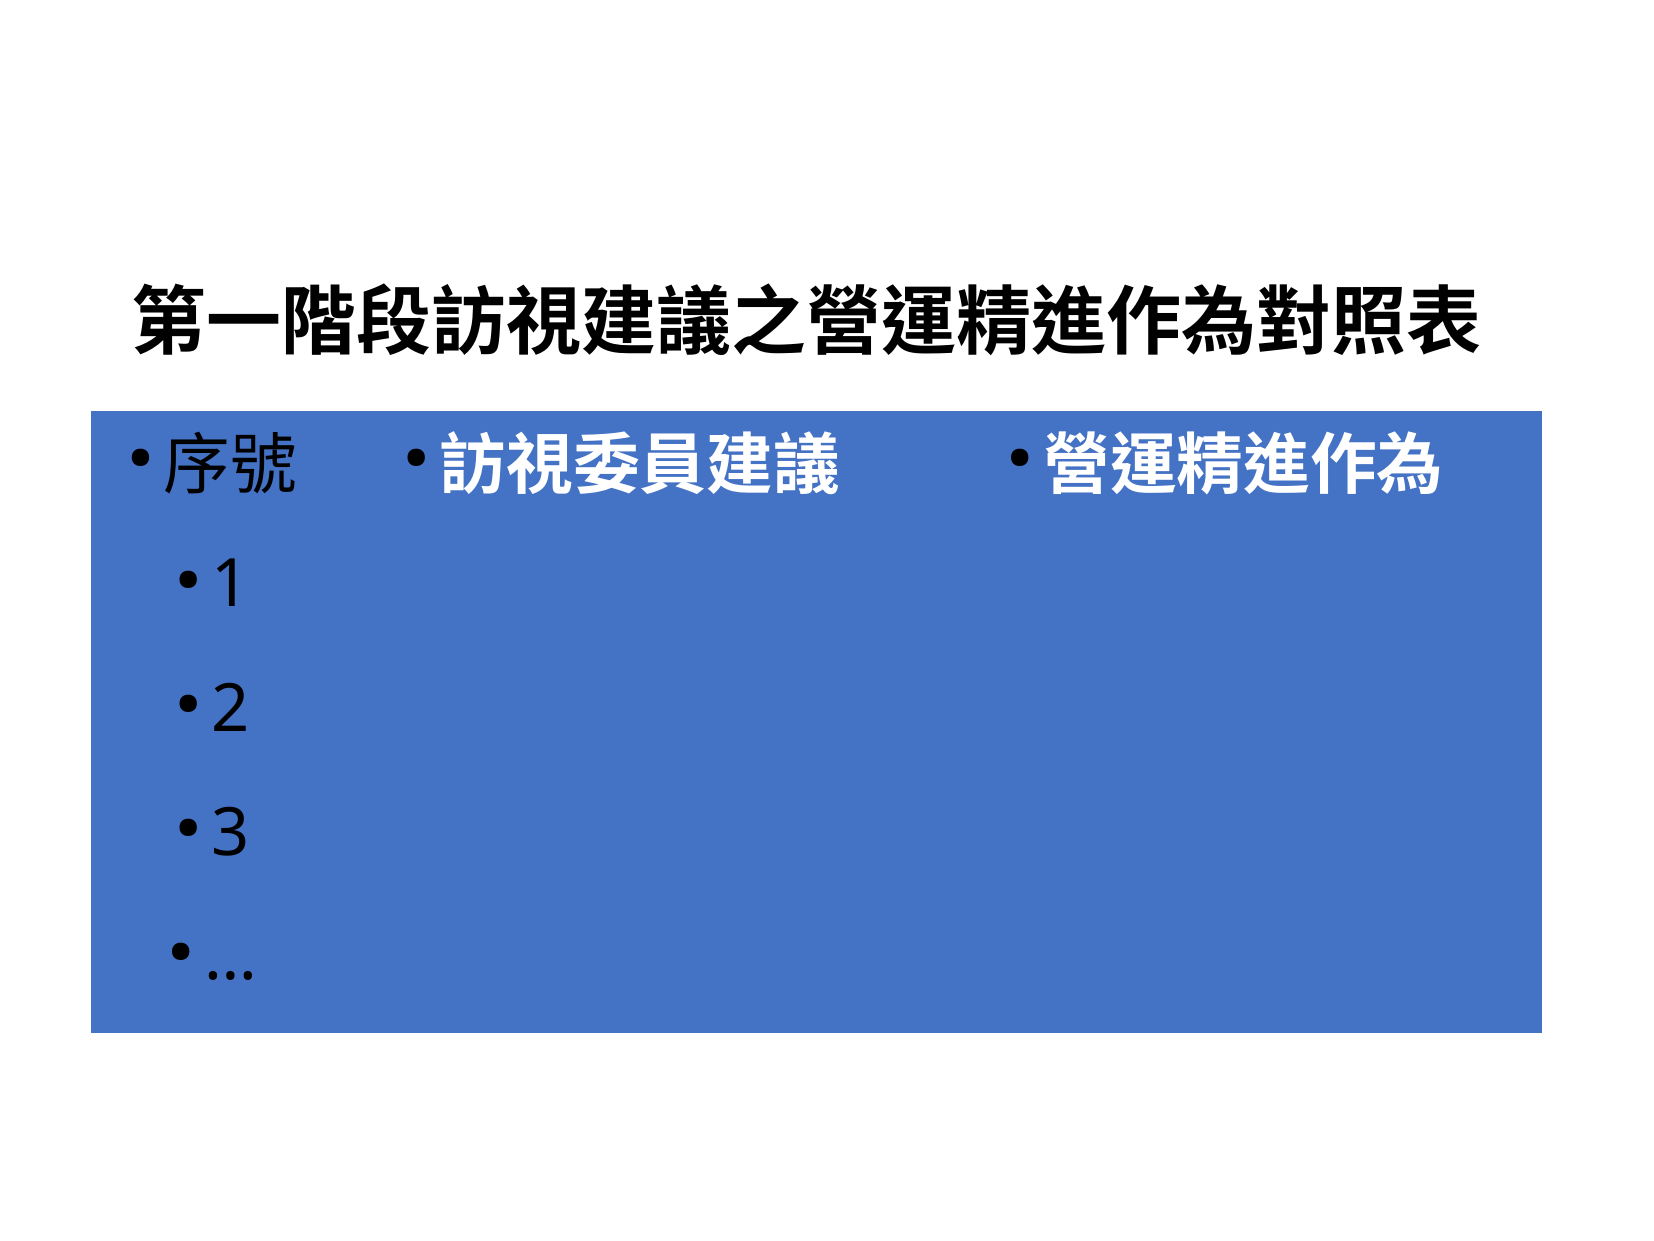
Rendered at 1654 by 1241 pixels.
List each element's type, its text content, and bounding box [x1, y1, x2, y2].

table_cell 1 [91, 536, 335, 660]
table_header 訪視委員建議 [335, 411, 909, 536]
table_cell [335, 660, 909, 784]
table_cell … [91, 908, 335, 1033]
table_cell [335, 784, 909, 908]
table_cell [909, 536, 1542, 660]
table_cell [909, 908, 1542, 1033]
text_box 第一階段訪視建議之營運精進作為對照表 [112, 267, 1501, 372]
table_cell [909, 784, 1542, 908]
table_cell [909, 660, 1542, 784]
table_header 序號 [91, 411, 335, 536]
table_cell [335, 536, 909, 660]
table_header 營運精進作為 [909, 411, 1542, 536]
table_cell 2 [91, 660, 335, 784]
table_cell 3 [91, 784, 335, 908]
table_cell [335, 908, 909, 1033]
